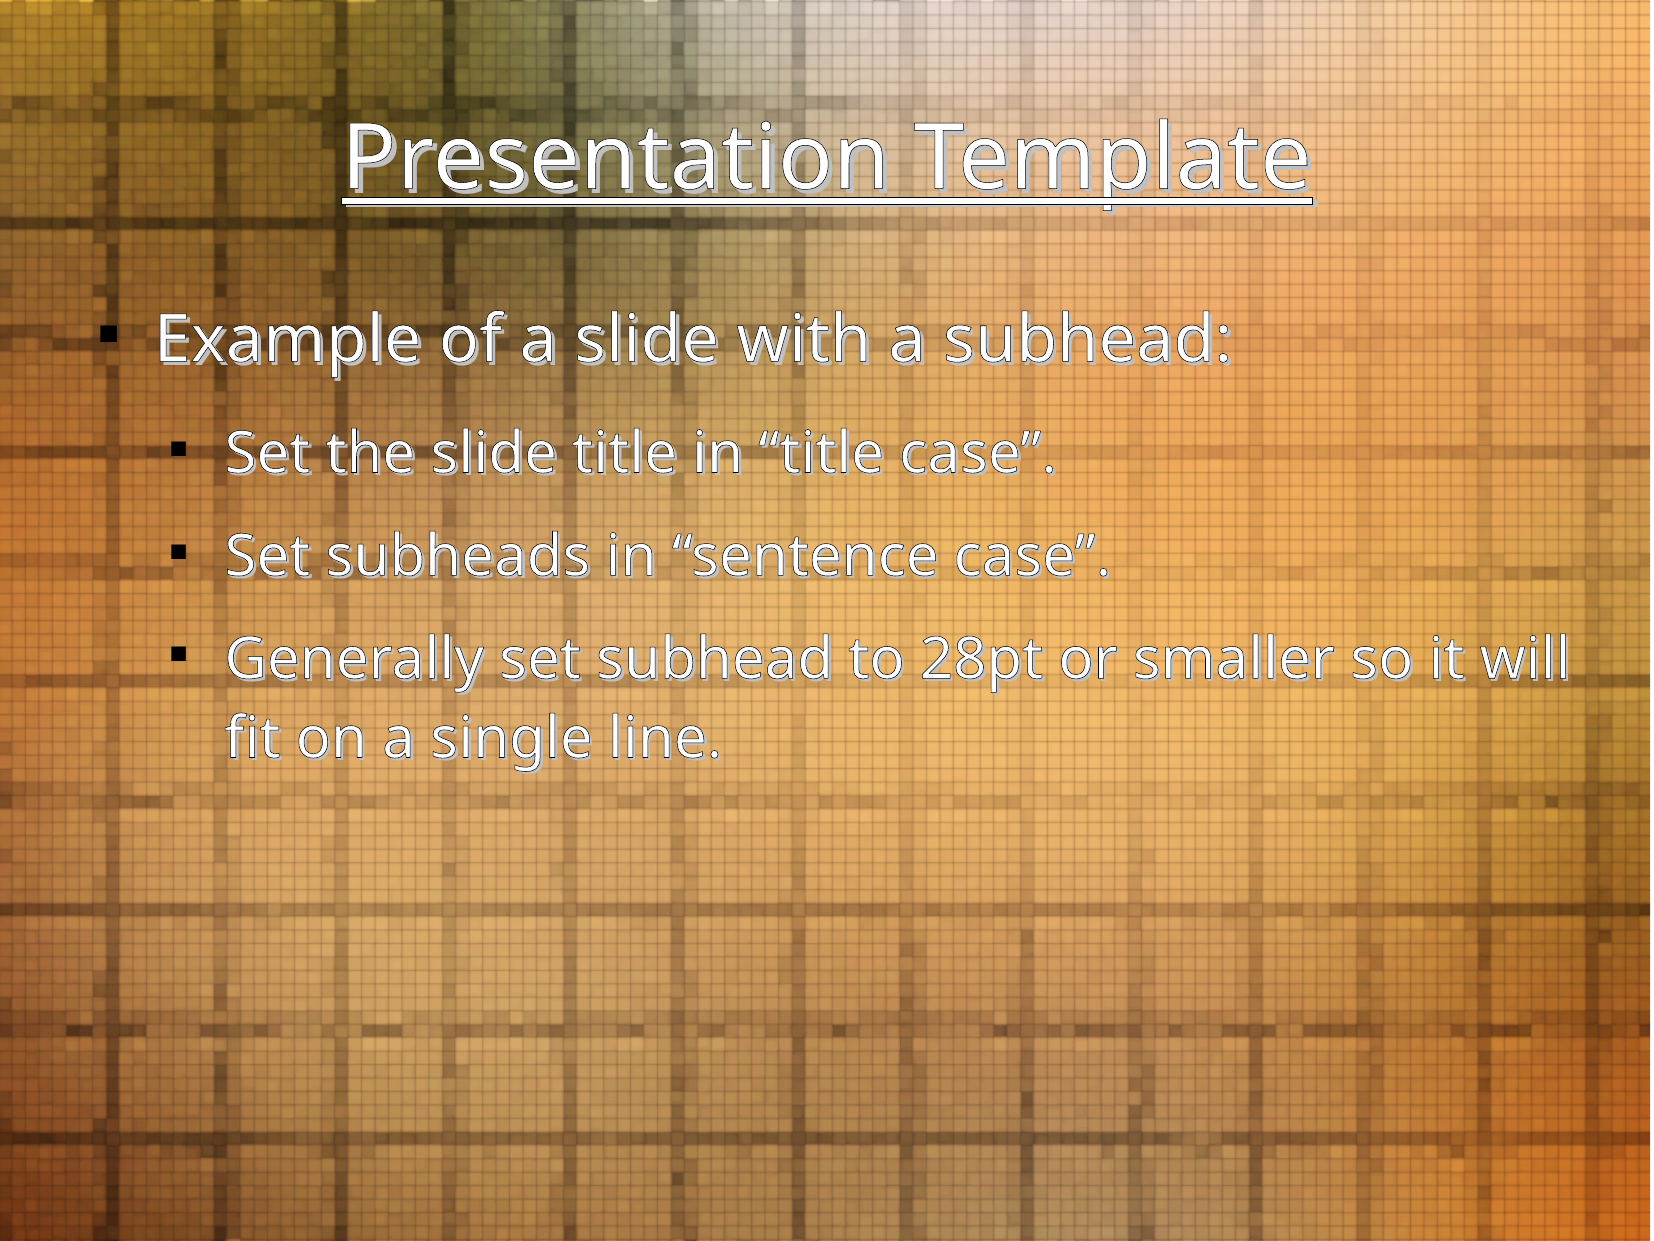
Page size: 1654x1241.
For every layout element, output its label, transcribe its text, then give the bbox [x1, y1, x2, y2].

picture [0, 0, 1651, 1241]
title Presentation Template [82, 49, 1571, 257]
list Example of a slide with a subhead: Set the slide title in “title case”. Set subheads in “sentence case”. Generally set subhead to 28pt or smaller so it will fit on a single line. [82, 290, 1571, 1109]
